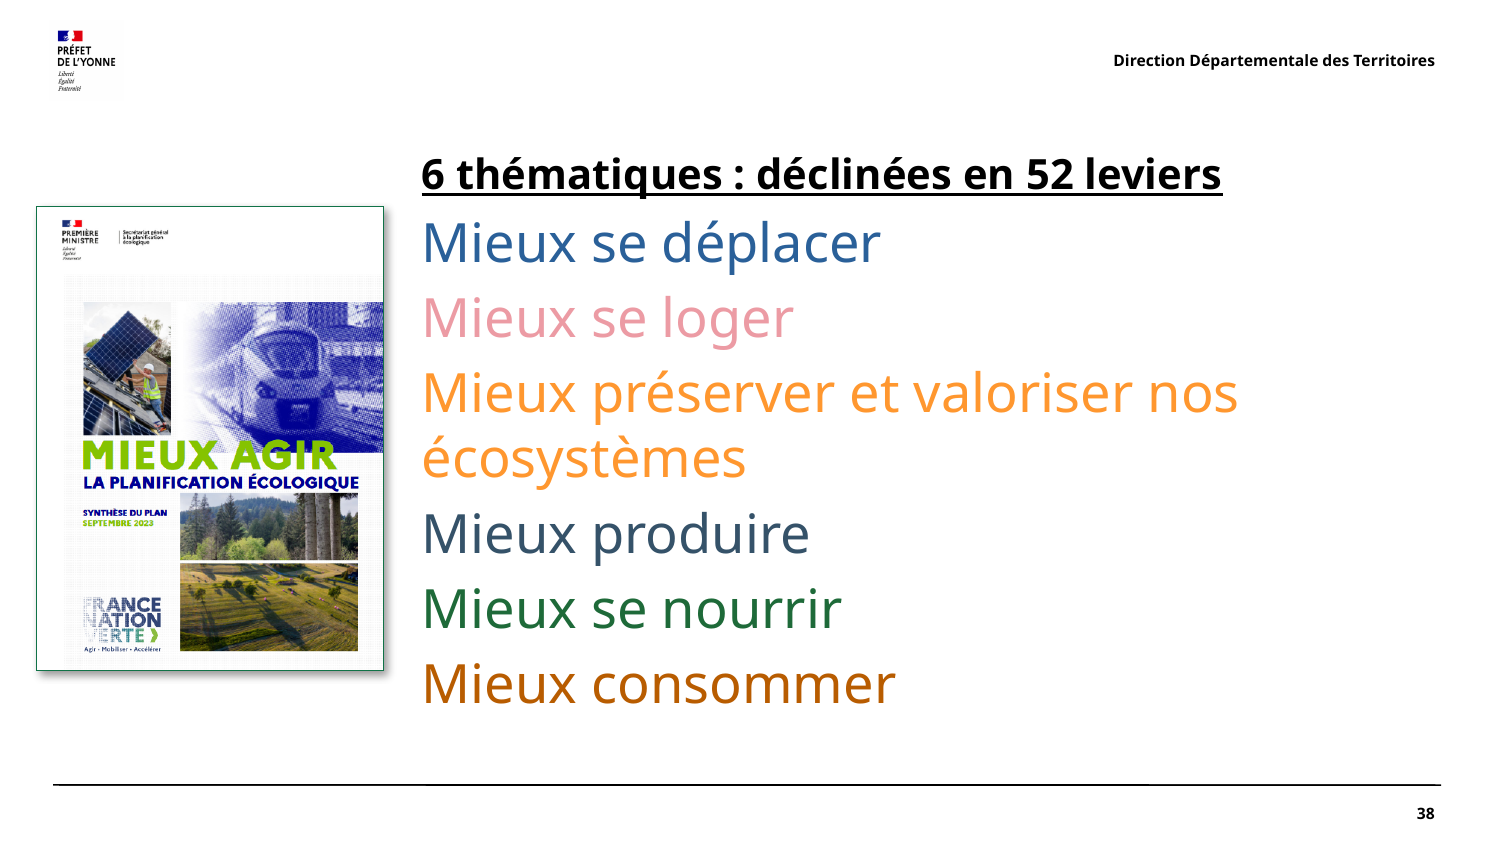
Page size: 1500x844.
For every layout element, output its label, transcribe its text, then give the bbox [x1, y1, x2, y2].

picture [36, 206, 384, 671]
text_box 6 thématiques : déclinées en 52 leviers Mieux se déplacer Mieux se loger Mieux préserver et valoriser nos écosystèmes Mieux produire Mieux se nourrir Mieux consommer [406, 147, 1500, 679]
picture [49, 20, 124, 101]
